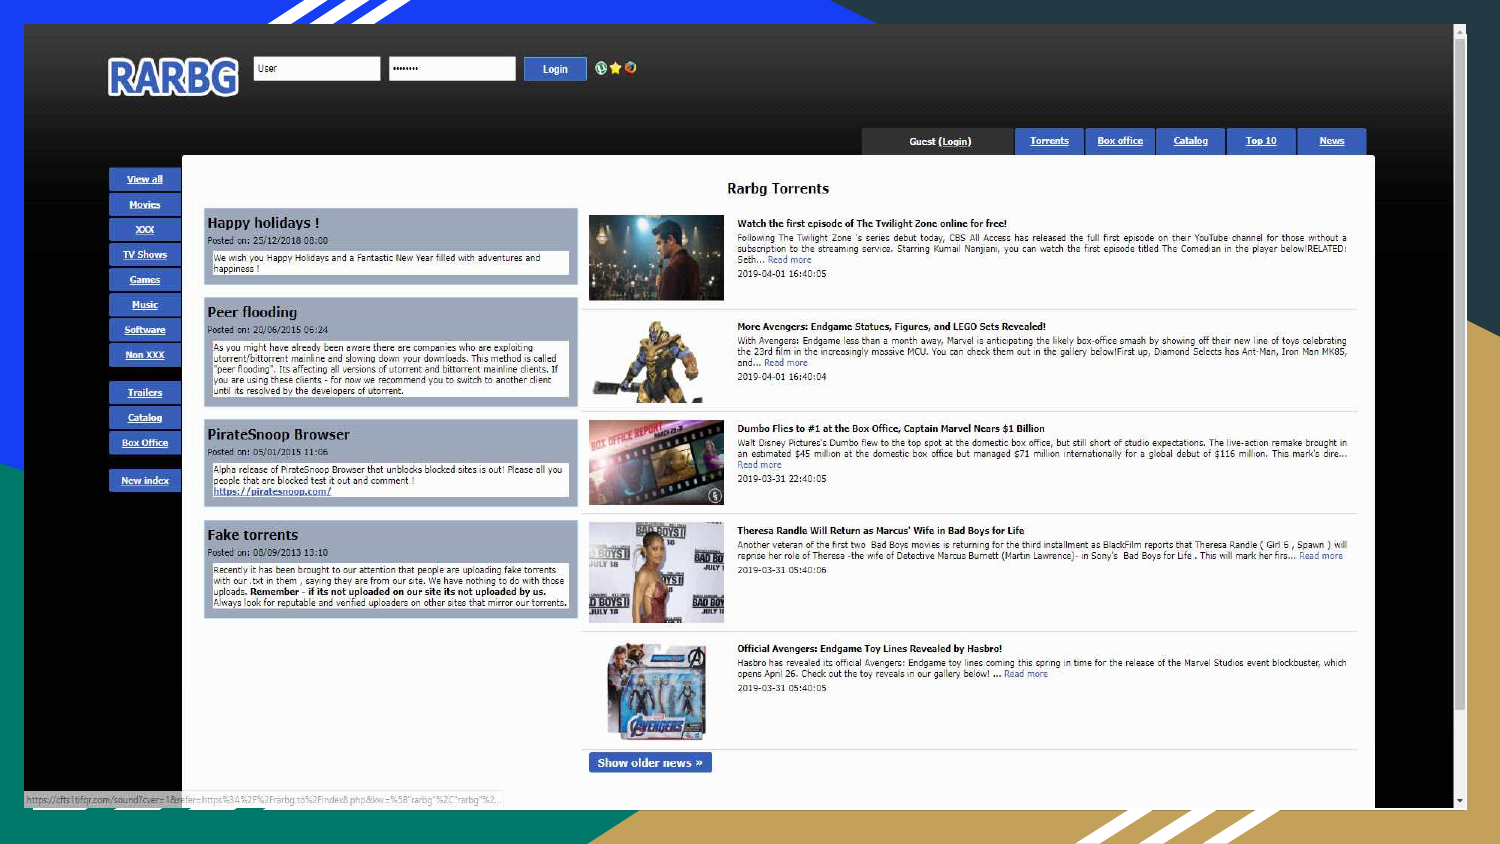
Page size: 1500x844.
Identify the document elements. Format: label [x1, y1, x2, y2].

picture [24, 24, 1466, 808]
